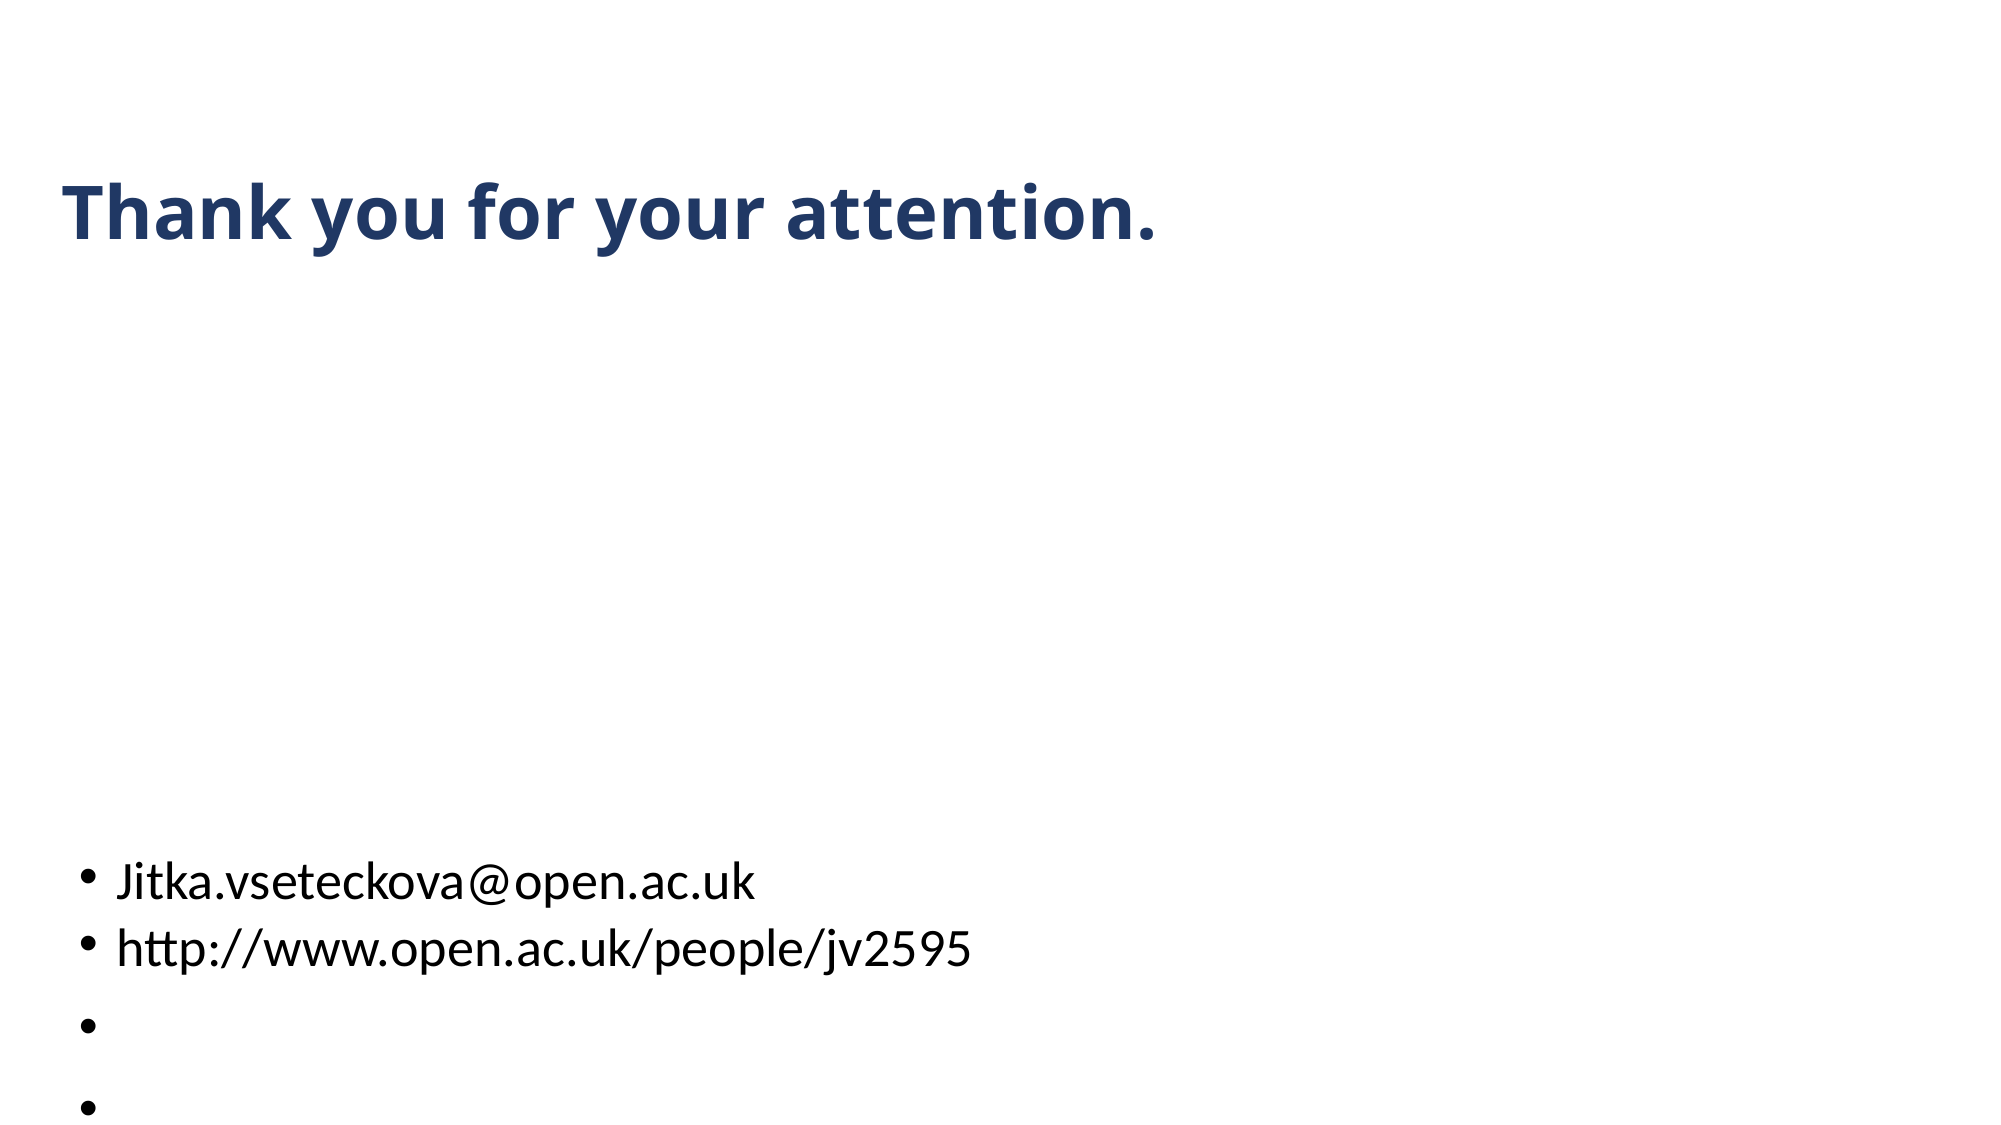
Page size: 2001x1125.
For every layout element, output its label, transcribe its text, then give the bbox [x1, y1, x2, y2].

title Thank you for your attention. [46, 85, 1772, 595]
list Jitka.vseteckova@open.ac.uk http://www.open.ac.uk/people/jv2595 [63, 855, 1863, 1081]
